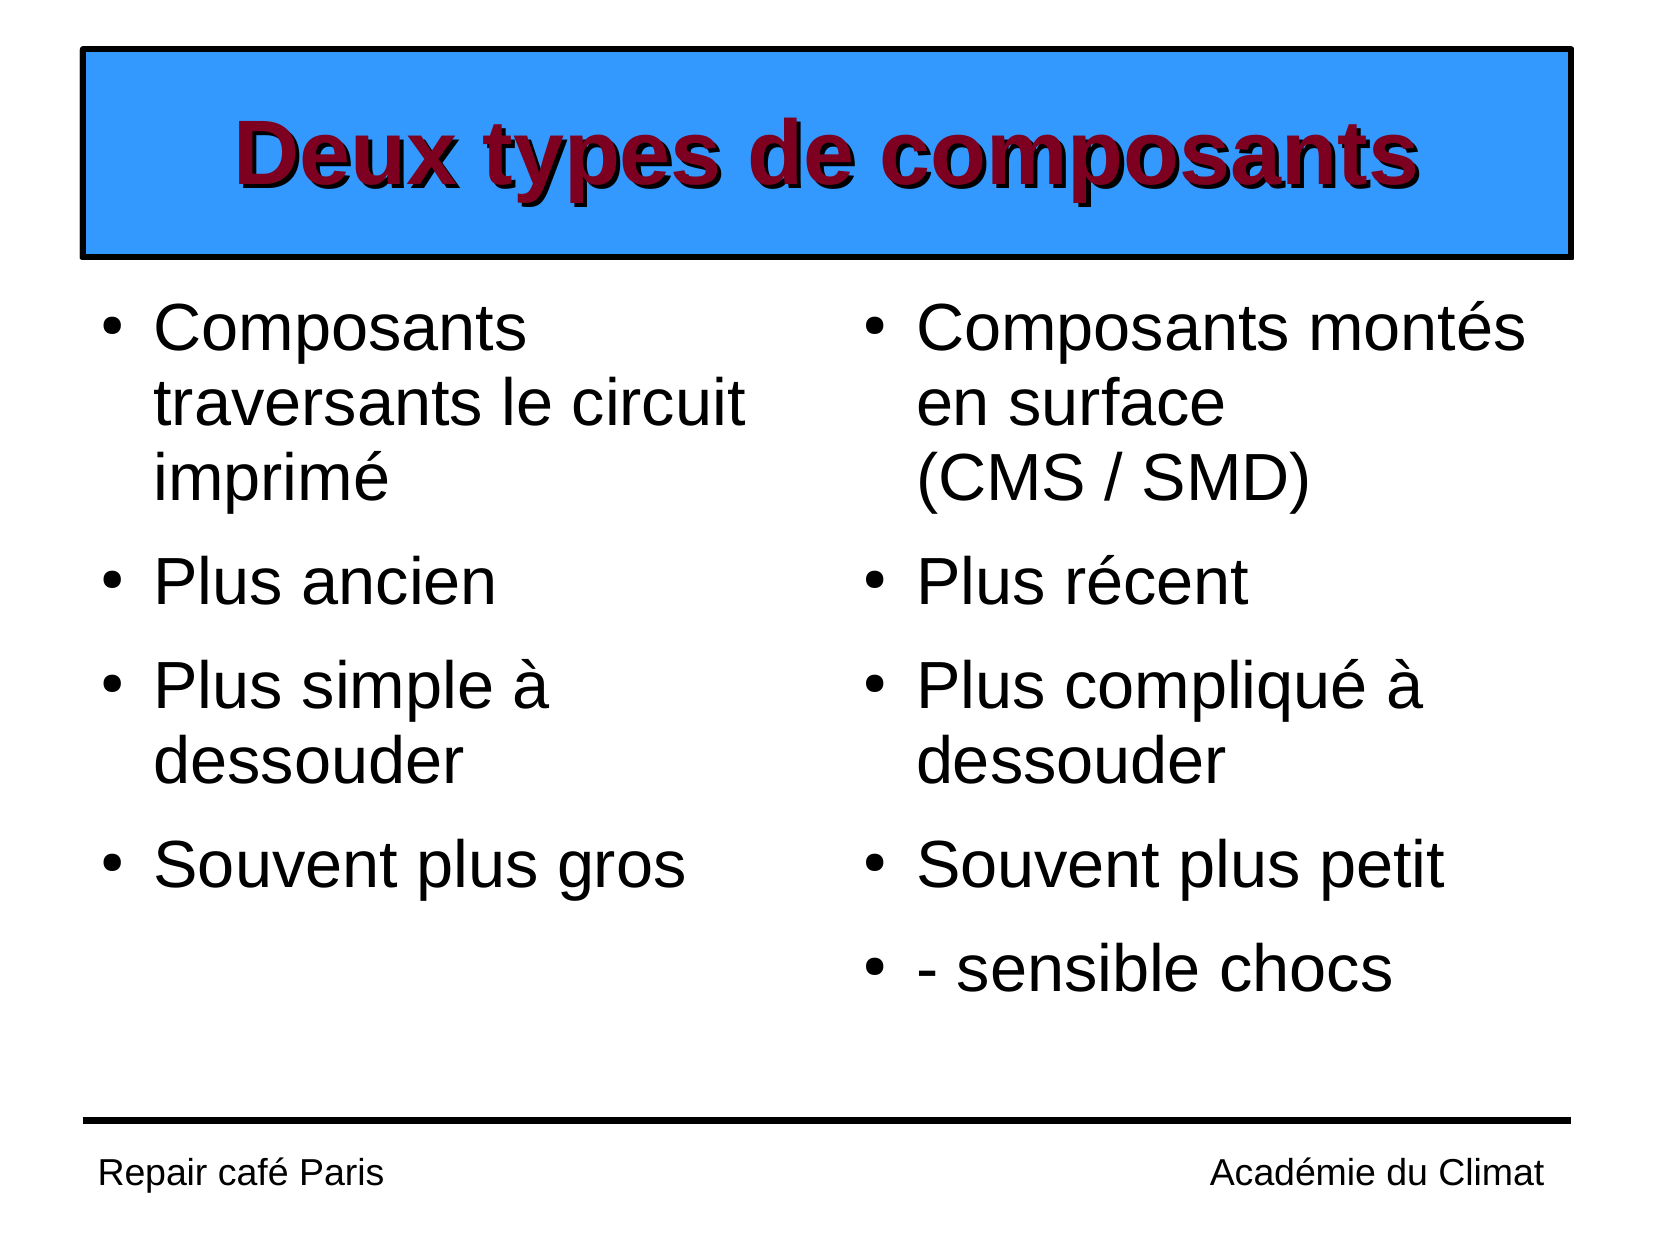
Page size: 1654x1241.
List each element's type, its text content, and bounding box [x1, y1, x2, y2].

list Composants traversants le circuit imprimé Plus ancien Plus simple à dessouder Souvent plus gros [82, 290, 809, 1010]
text_box Repair café Paris Académie du Climat [82, 1144, 1571, 1201]
list Composants montés en surface (CMS / SMD) Plus récent Plus compliqué à dessouder Souvent plus petit - sensible chocs [845, 290, 1572, 1010]
title Deux types de composants [82, 49, 1571, 257]
